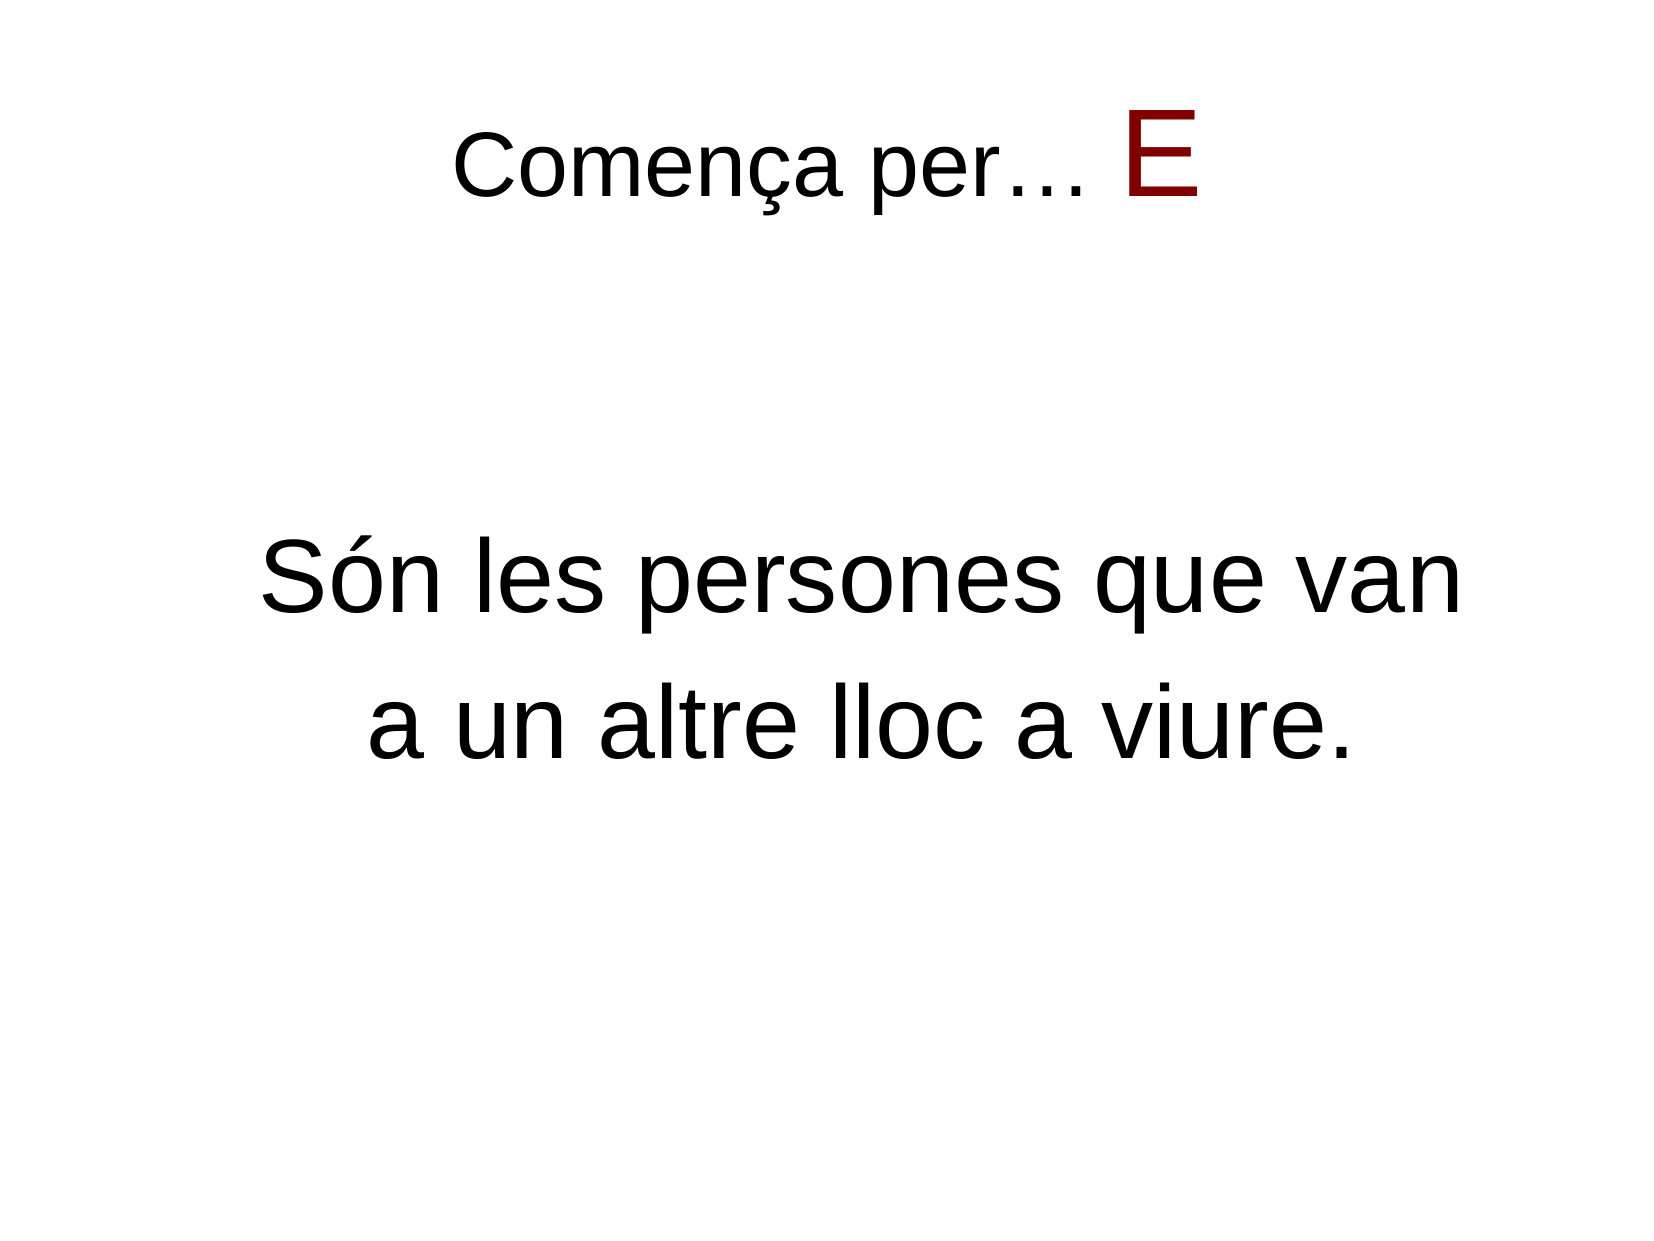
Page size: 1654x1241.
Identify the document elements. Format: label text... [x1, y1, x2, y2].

list Són les persones que van a un altre lloc a viure. [82, 290, 1571, 1010]
title Comença per… E [82, 49, 1571, 257]
